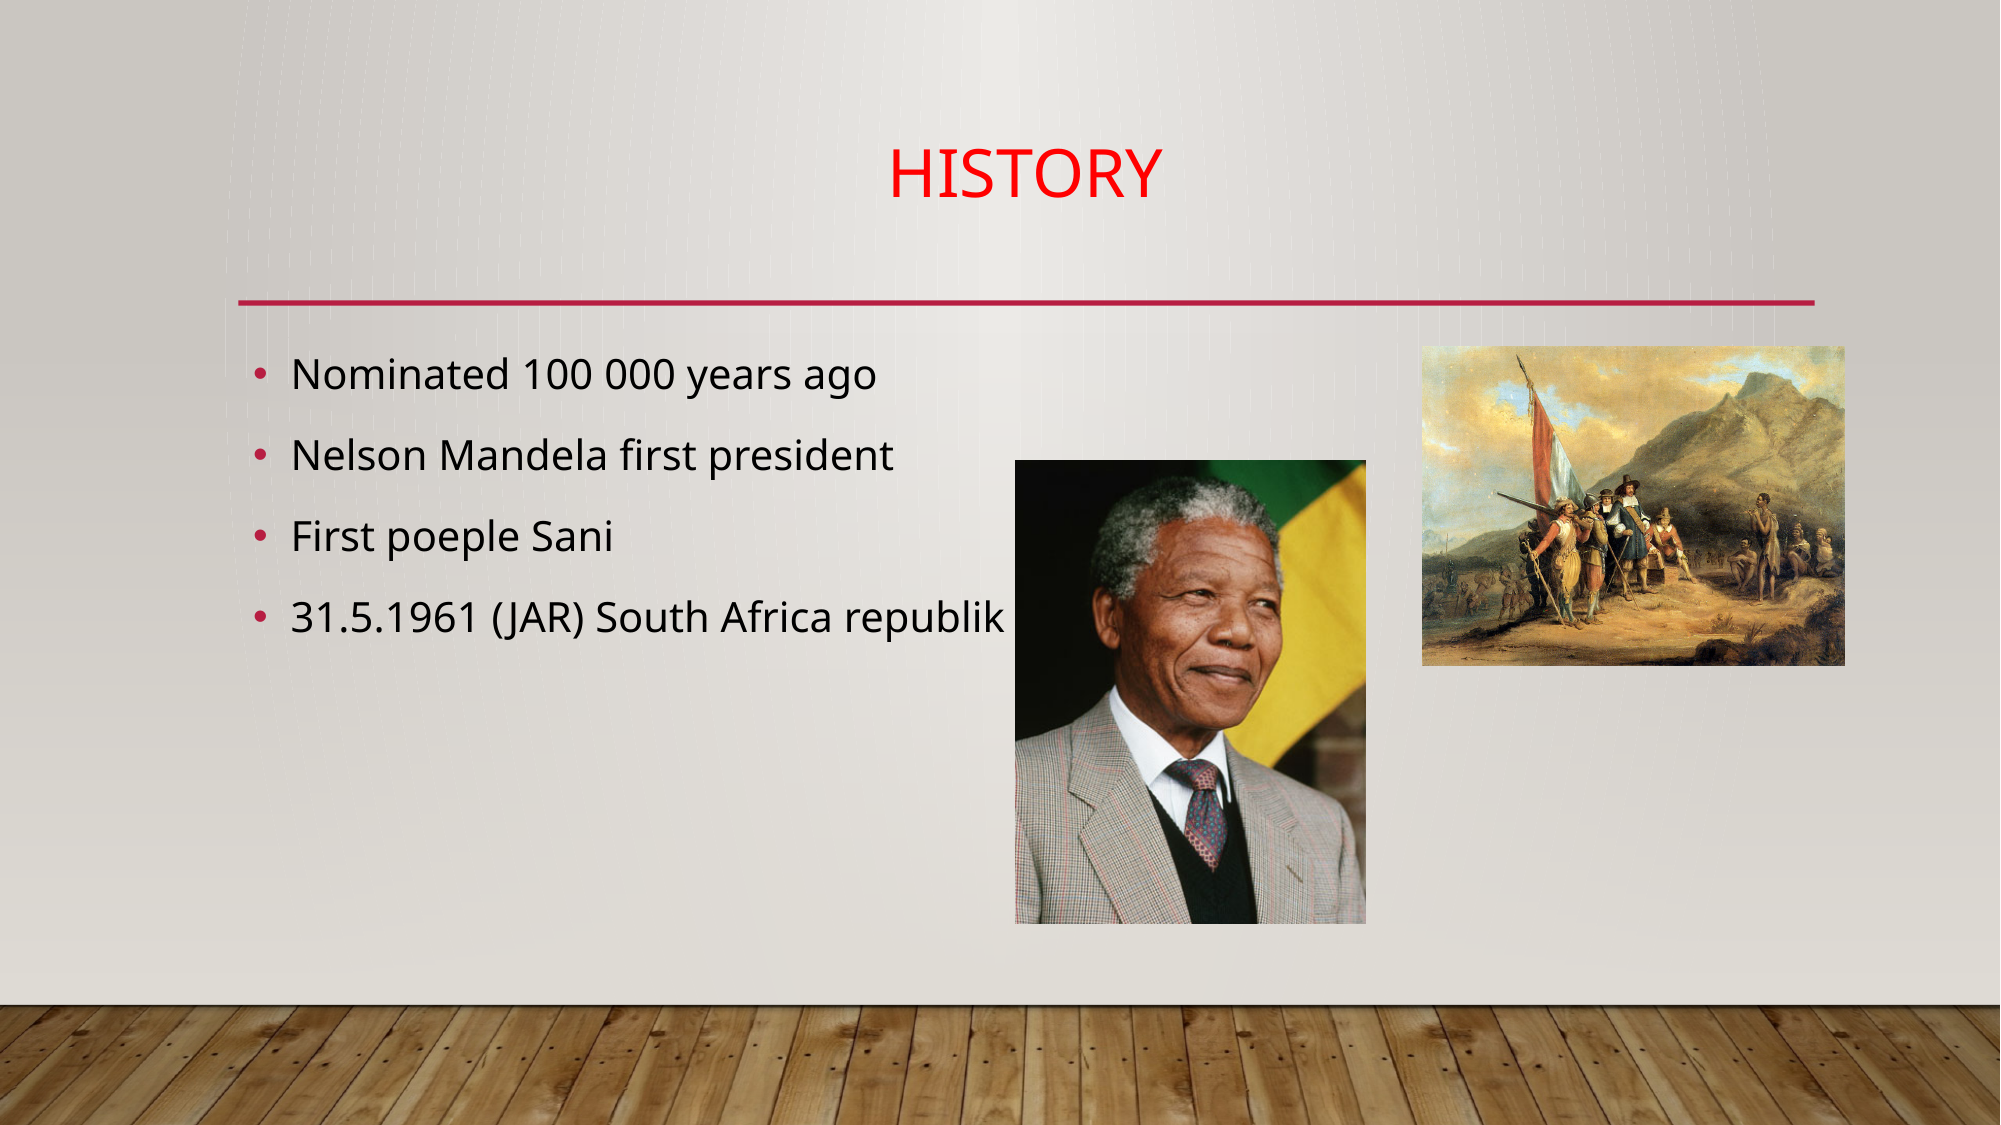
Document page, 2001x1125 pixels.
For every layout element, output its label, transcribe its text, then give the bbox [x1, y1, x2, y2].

picture [1422, 346, 1845, 666]
title history [238, 131, 1814, 305]
list Nominated 100 000 years ago Nelson Mandela first president First poeple Sani 31.5.1961 (JAR) South Africa republik [238, 330, 1814, 897]
picture [1015, 460, 1366, 924]
picture [0, 1005, 2000, 1125]
